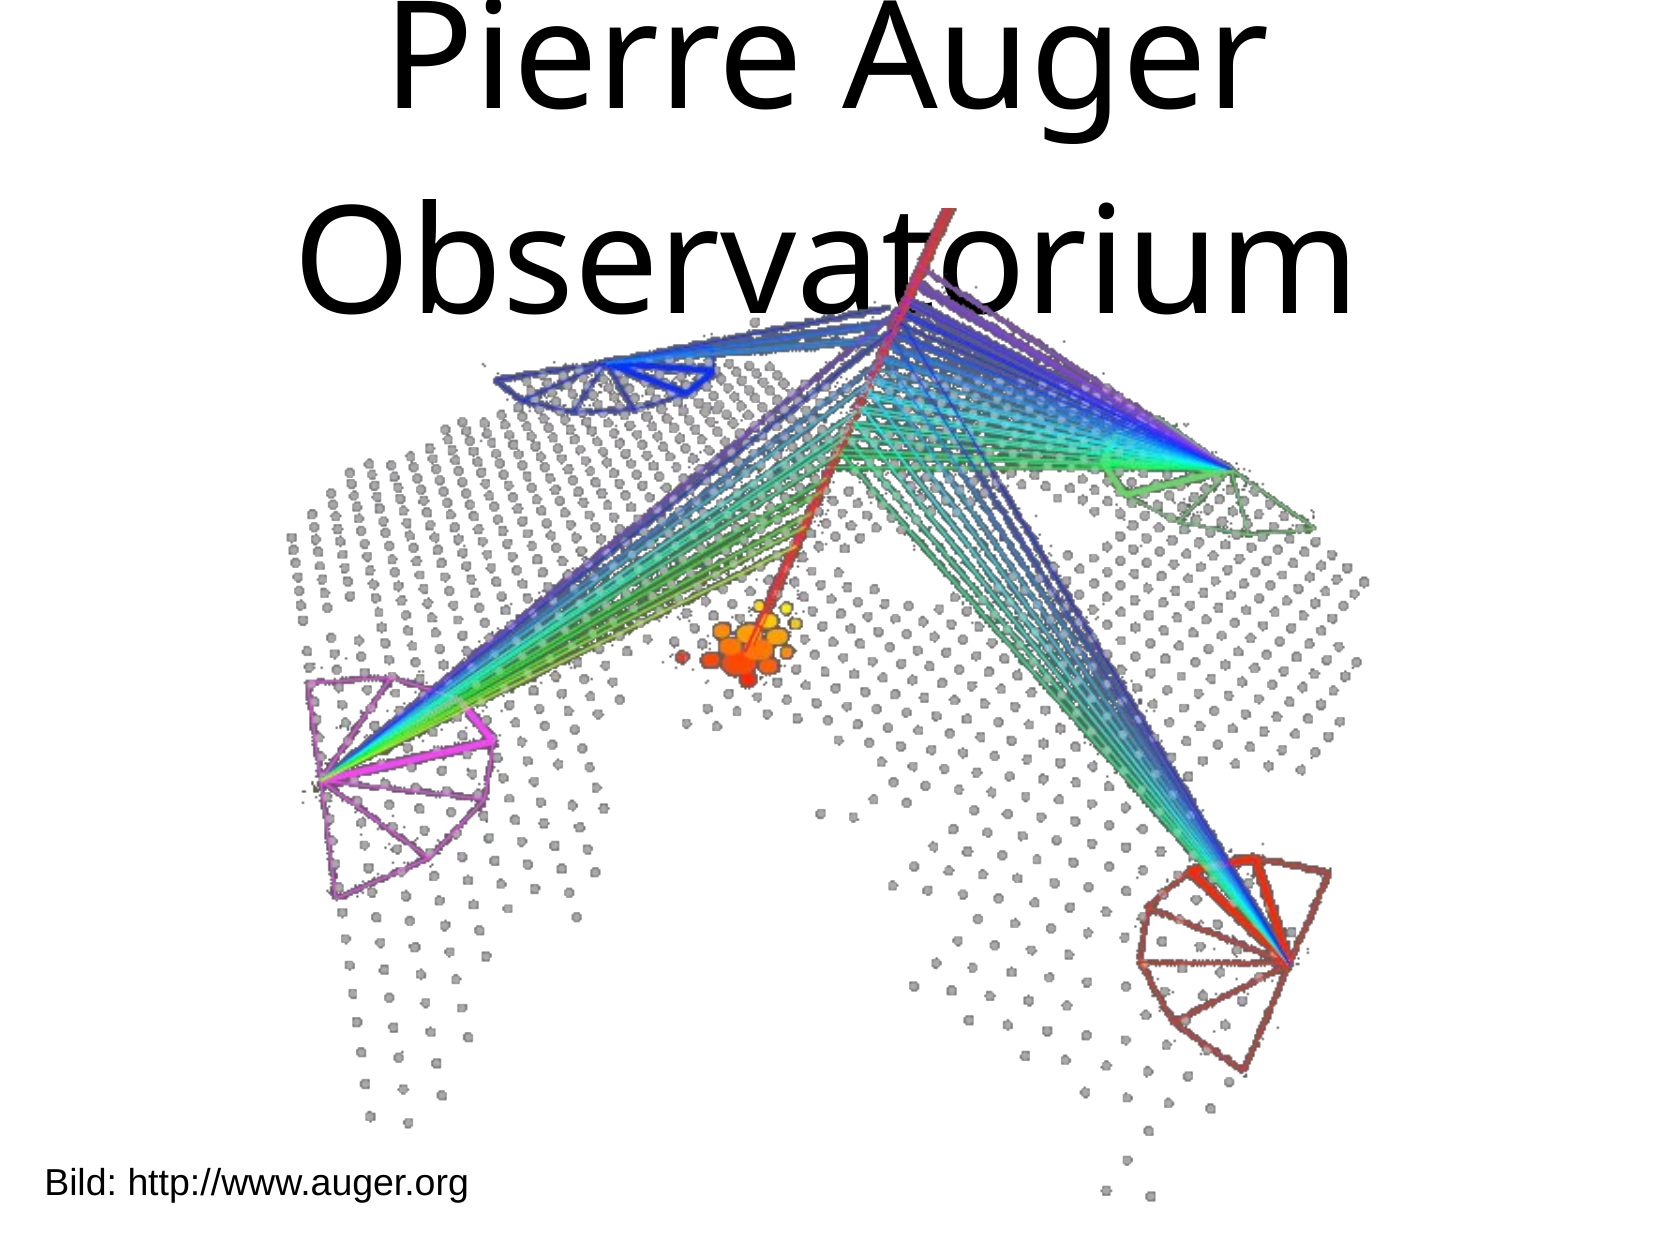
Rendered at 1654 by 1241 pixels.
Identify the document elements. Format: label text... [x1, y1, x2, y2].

picture [265, 208, 1388, 1211]
text_box Bild: http://www.auger.org [29, 1153, 482, 1211]
title Pierre Auger Observatorium [29, 49, 1625, 257]
